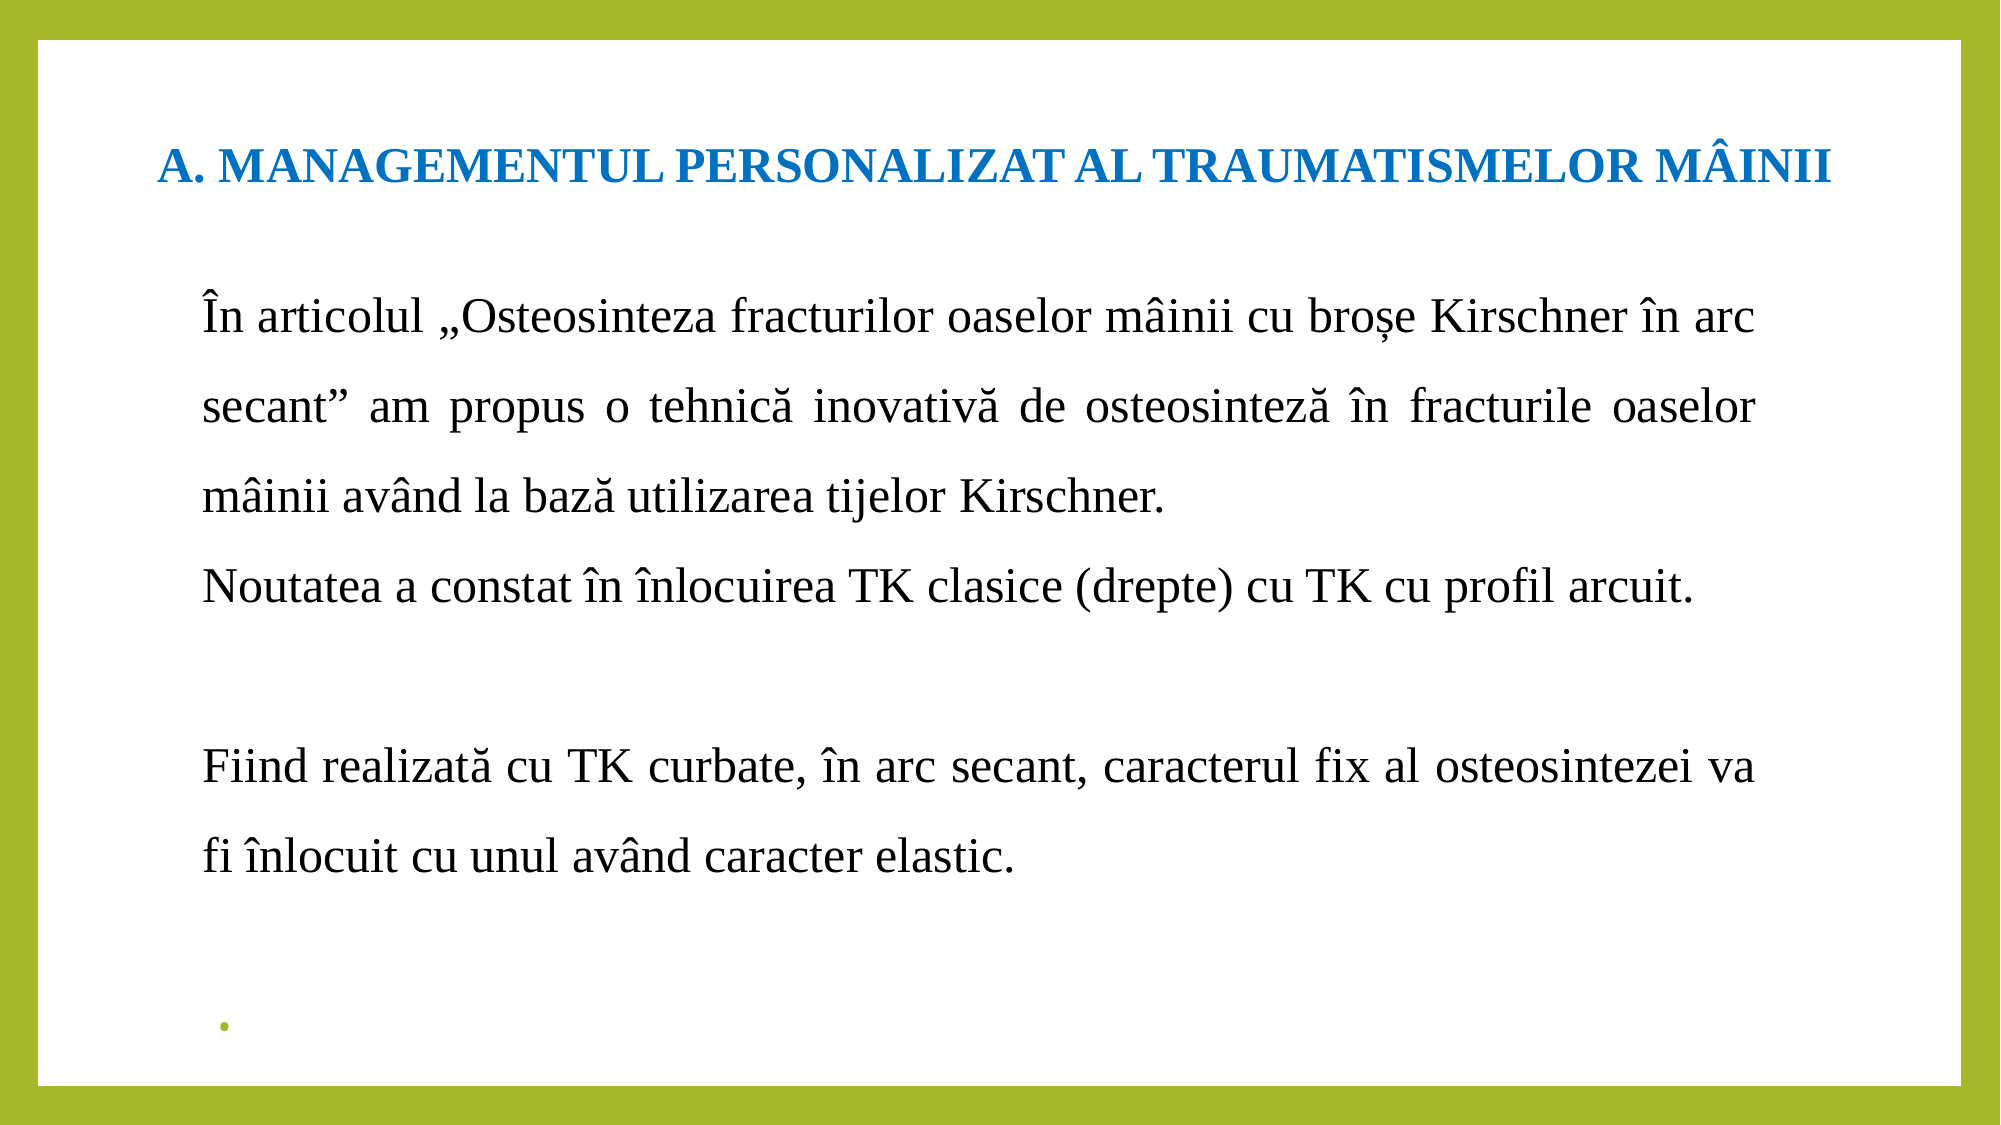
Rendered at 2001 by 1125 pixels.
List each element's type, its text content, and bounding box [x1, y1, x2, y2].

list În articolul „Osteosinteza fracturilor oaselor mâinii cu broșe Kirschner în arc secant” am propus o tehnică inovativă de osteosinteză în fracturile oaselor mâinii având la bază utilizarea tijelor Kirschner. Noutatea a constat în înlocuirea TK clasice (drepte) cu TK cu profil arcuit. Fiind realizată cu TK curbate, în arc secant, caracterul fix al osteosintezei va fi înlocuit cu unul având caracter elastic. [187, 244, 1808, 1059]
title A. MANAGEMENTUL PERSONALIZAT AL TRAUMATISMELOR MÂINII [142, 99, 1863, 323]
